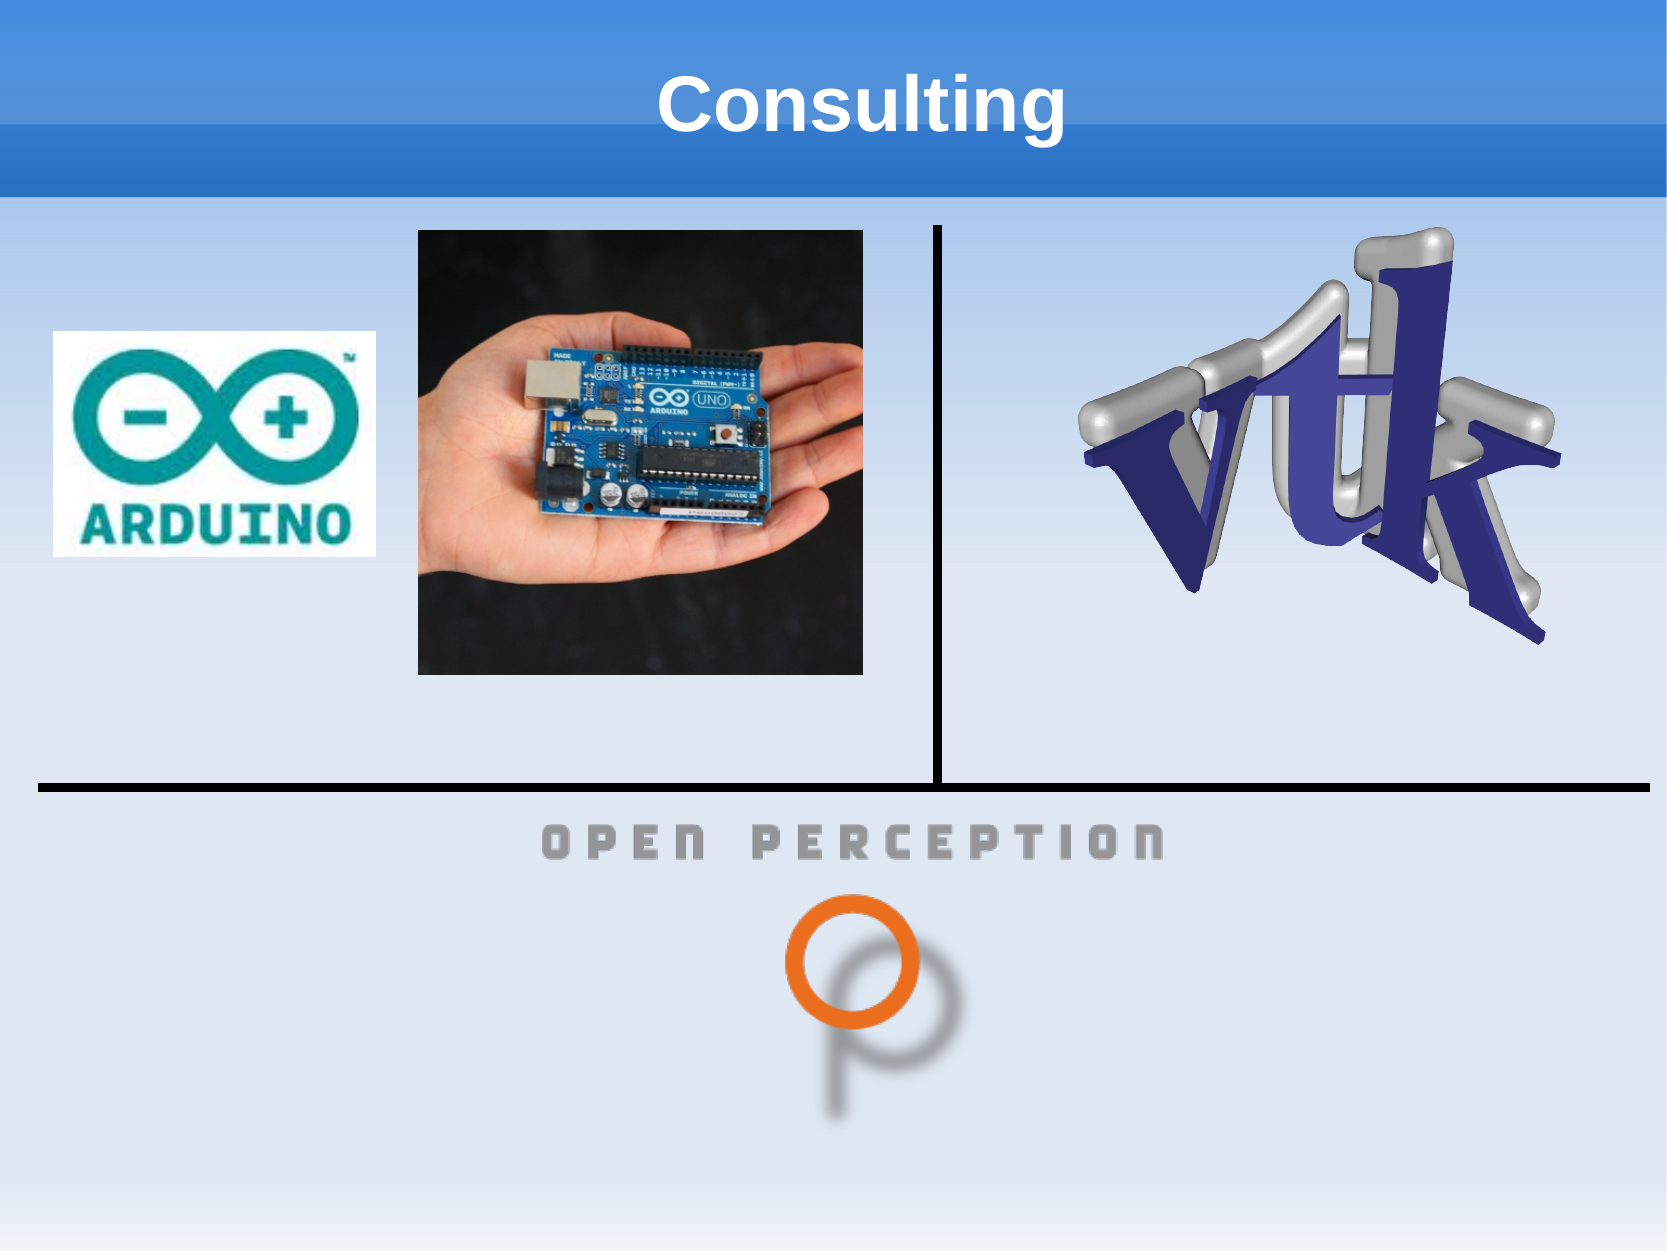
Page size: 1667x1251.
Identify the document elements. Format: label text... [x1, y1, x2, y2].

picture [0, 0, 1667, 1251]
title Consulting [77, 0, 1578, 209]
